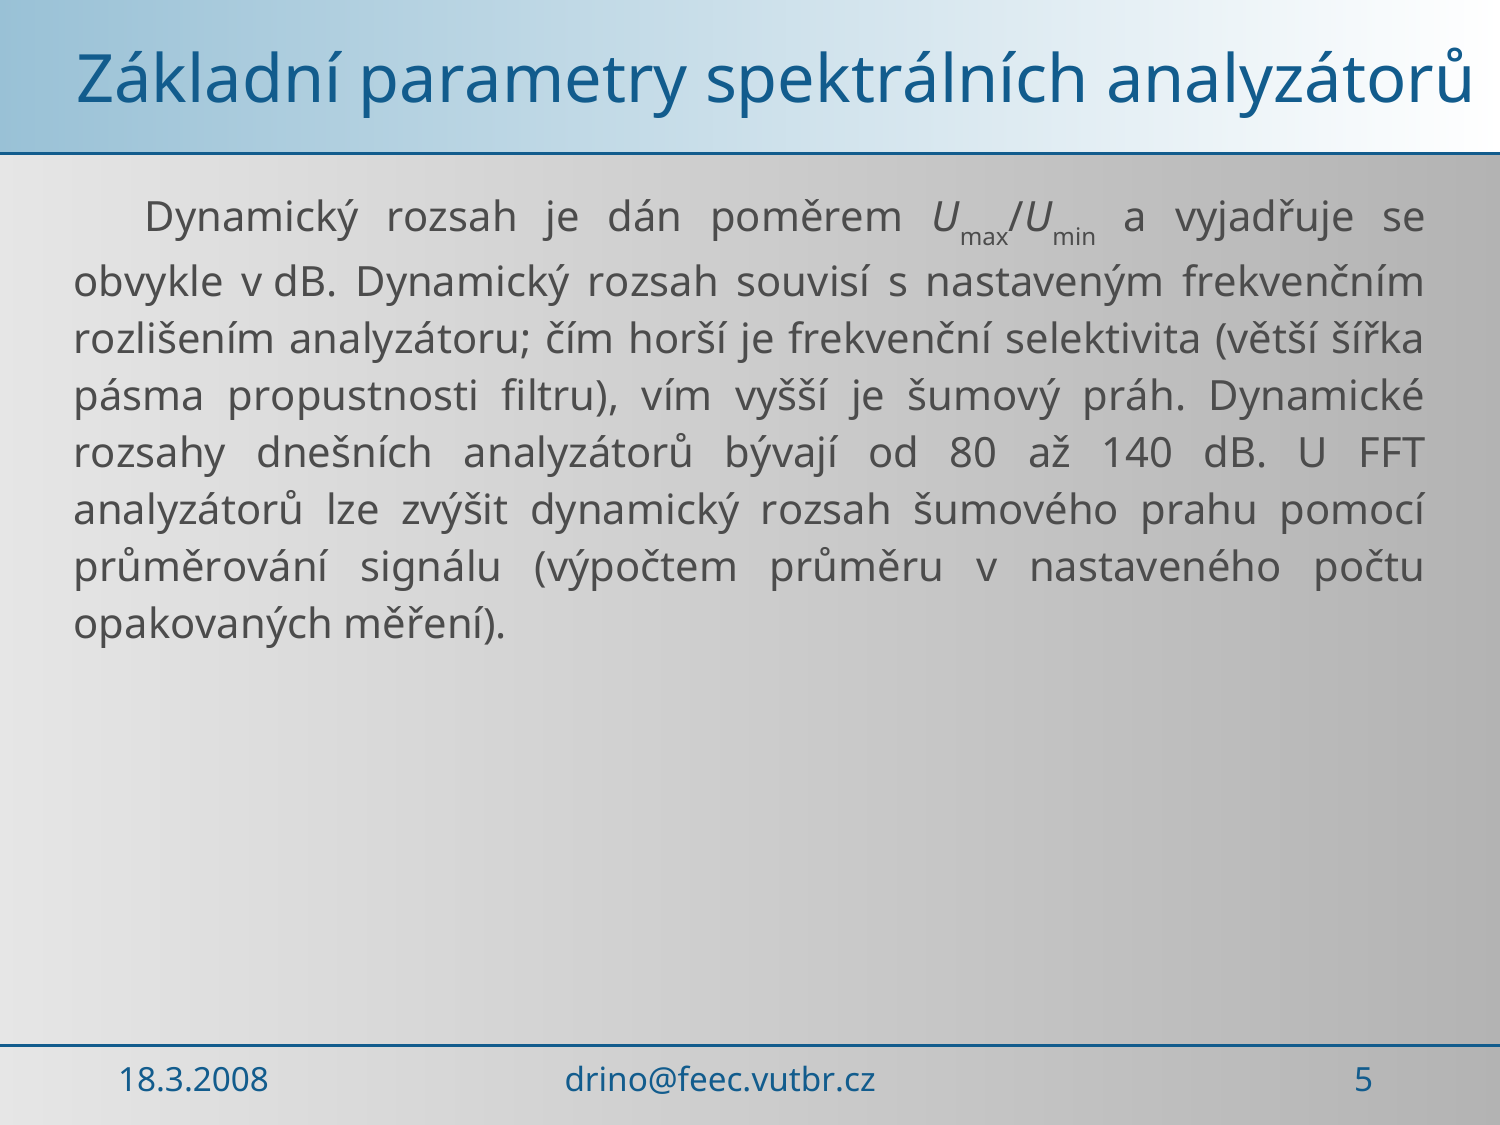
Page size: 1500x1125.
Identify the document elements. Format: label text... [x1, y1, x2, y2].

text_box drino@feec.vutbr.cz [454, 1049, 987, 1125]
text_box 18.3.2008 [103, 1049, 432, 1125]
text_box Dynamický rozsah je dán poměrem Umax/Umin a vyjadřuje se obvykle v dB. Dynamický rozsah souvisí s nastaveným frekvenčním rozlišením analyzátoru; čím horší je frekvenční selektivita (větší šířka pásma propustnosti filtru), vím vyšší je šumový práh. Dynamické rozsahy dnešních analyzátorů bývají od 80 až 140 dB. U FFT analyzátorů lze zvýšit dynamický rozsah šumového prahu pomocí průměrování signálu (výpočtem průměru v nastaveného počtu opakovaných měření). [59, 178, 1442, 659]
text_box <číslo> [1075, 1049, 1388, 1125]
title Základní parametry spektrálních analyzátorů [0, 0, 1500, 152]
